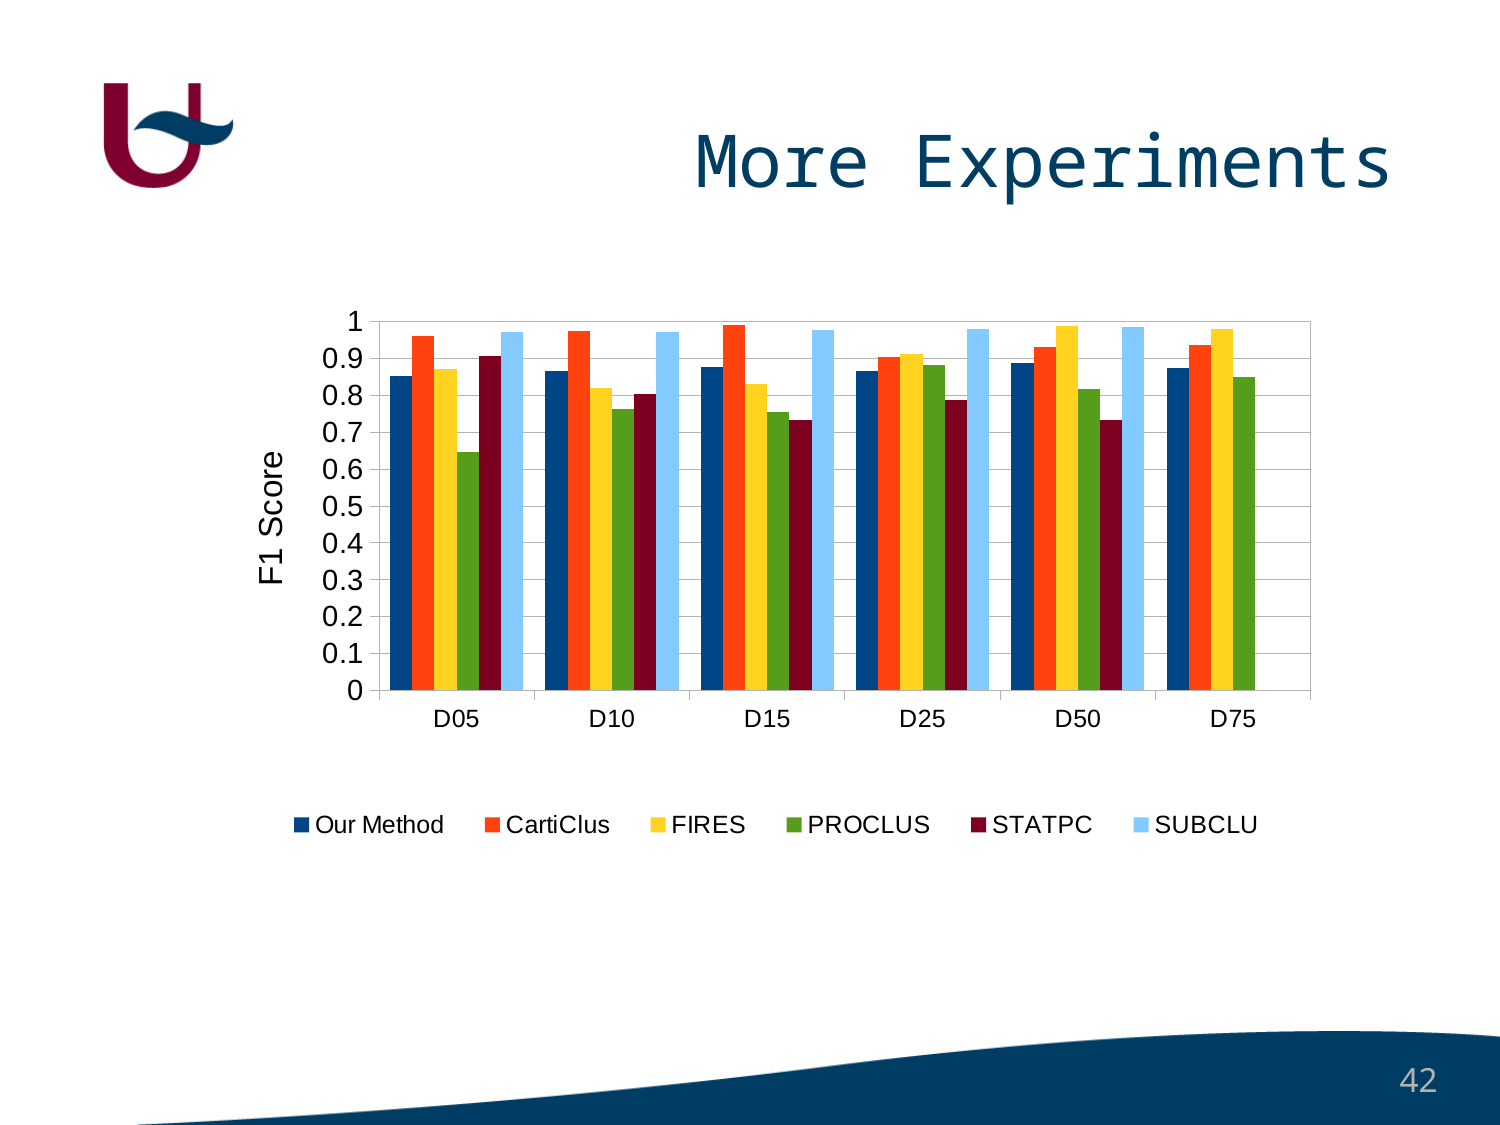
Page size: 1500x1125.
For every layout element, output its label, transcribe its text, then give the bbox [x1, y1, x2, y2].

chart [177, 236, 1359, 901]
title More Experiments [103, 105, 1396, 211]
picture [103, 83, 234, 105]
picture [137, 1031, 1500, 1125]
